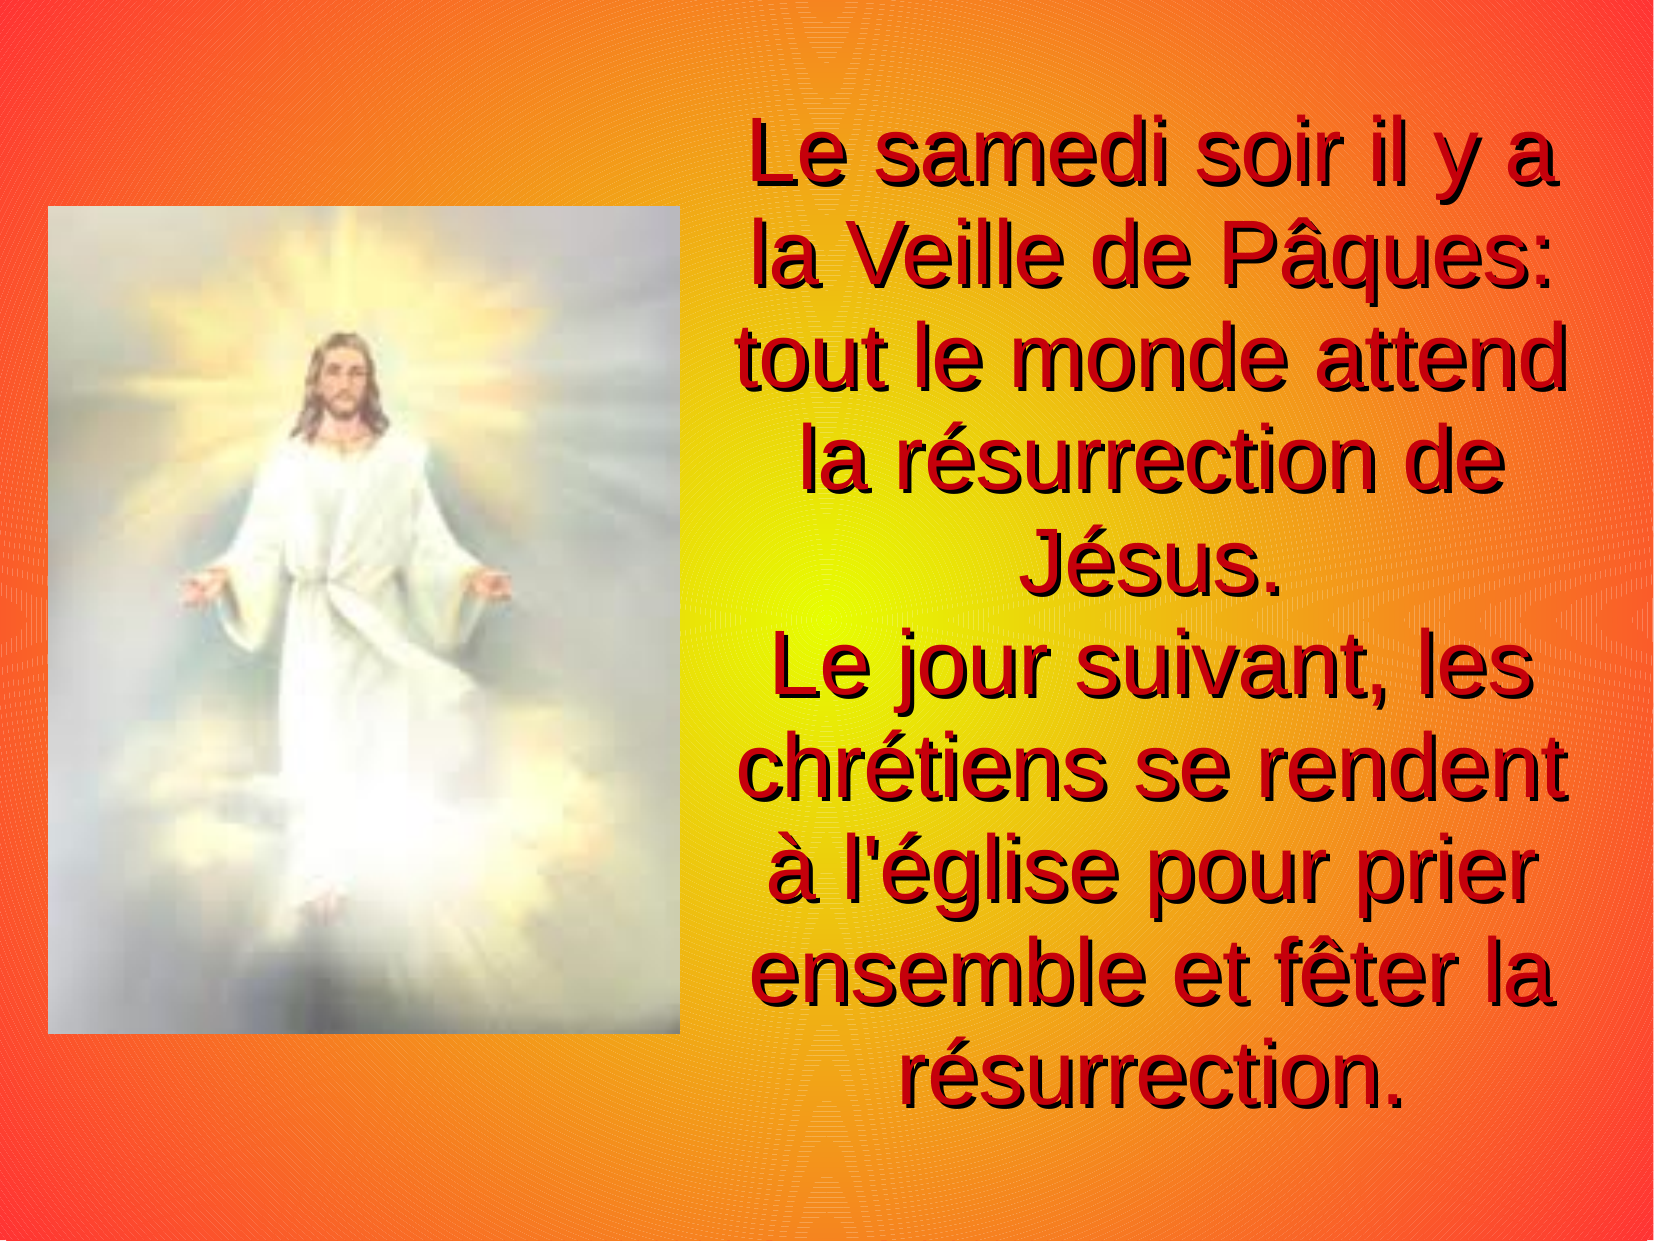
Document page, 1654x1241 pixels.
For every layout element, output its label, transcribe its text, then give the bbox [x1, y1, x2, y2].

picture [48, 206, 680, 1034]
subtitle Le samedi soir il y a la Veille de Pâques: tout le monde attend la résurrection de Jésus. Le jour suivant, les chrétiens se rendent à l'église pour prier ensemble et fêter la résurrection. [708, 98, 1595, 1125]
